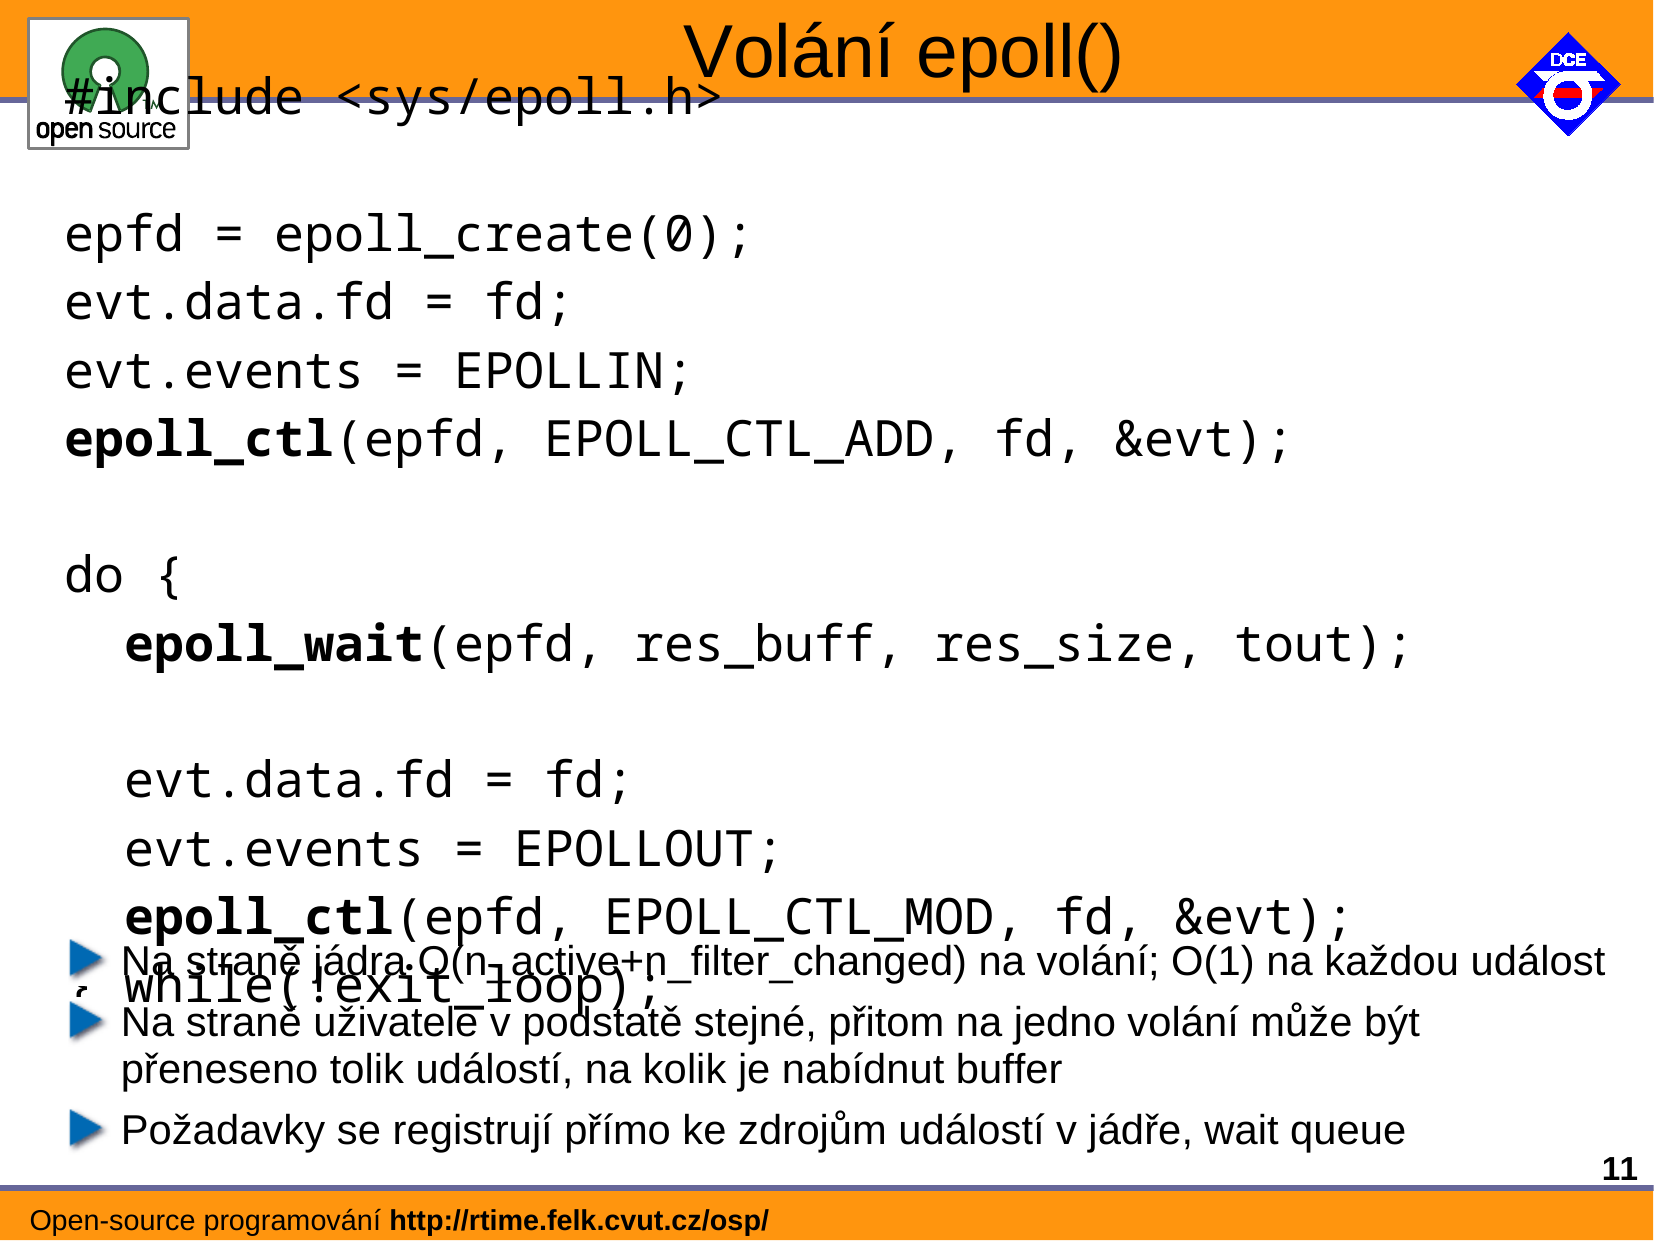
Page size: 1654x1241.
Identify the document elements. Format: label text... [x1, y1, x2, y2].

subtitle #include <sys/epoll.h> epfd = epoll_create(0); evt.data.fd = fd; evt.events = EPOLLIN; epoll_ctl(epfd, EPOLL_CTL_ADD, fd, &evt); do { epoll_wait(epfd, res_buff, res_size, tout); evt.data.fd = fd; evt.events = EPOLLOUT; epoll_ctl(epfd, EPOLL_CTL_MOD, fd, &evt); } while(!exit_loop); [64, 150, 1588, 929]
title Volání epoll() [178, 4, 1631, 98]
list Na straně jádra O(n_active+n_filter_changed) na volání; O(1) na každou událost Na straně uživatele v podstatě stejné, přitom na jedno volání může být přeneseno tolik událostí, na kolik je nabídnut buffer Požadavky se registrují přímo ke zdrojům událostí v jádře, wait queue [49, 937, 1613, 1176]
